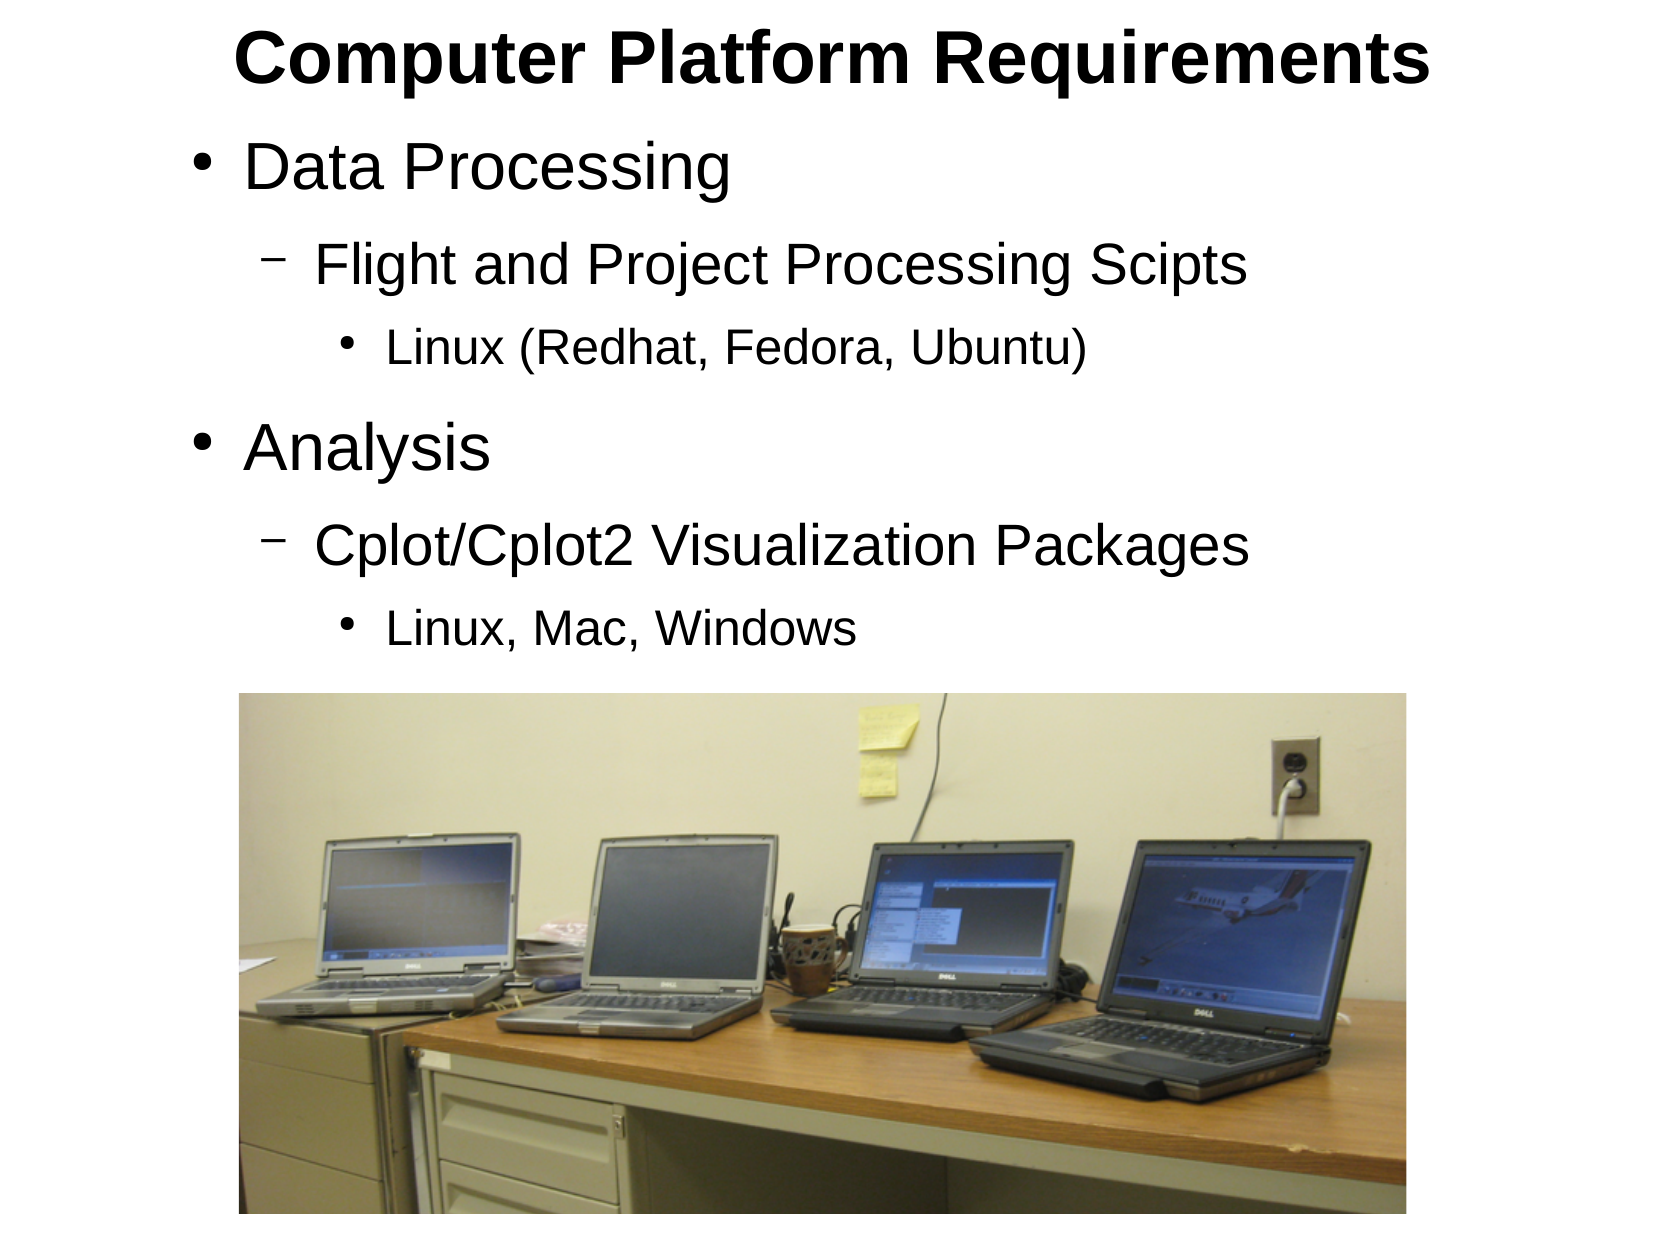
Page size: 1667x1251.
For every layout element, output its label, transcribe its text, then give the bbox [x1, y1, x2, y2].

list Data Processing Flight and Project Processing Scipts Linux (Redhat, Fedora, Ubuntu) Analysis Cplot/Cplot2 Visualization Packages Linux, Mac, Windows [158, 115, 1580, 1196]
picture [238, 693, 1407, 1214]
text_box Computer Platform Requirements [0, 2, 1667, 106]
